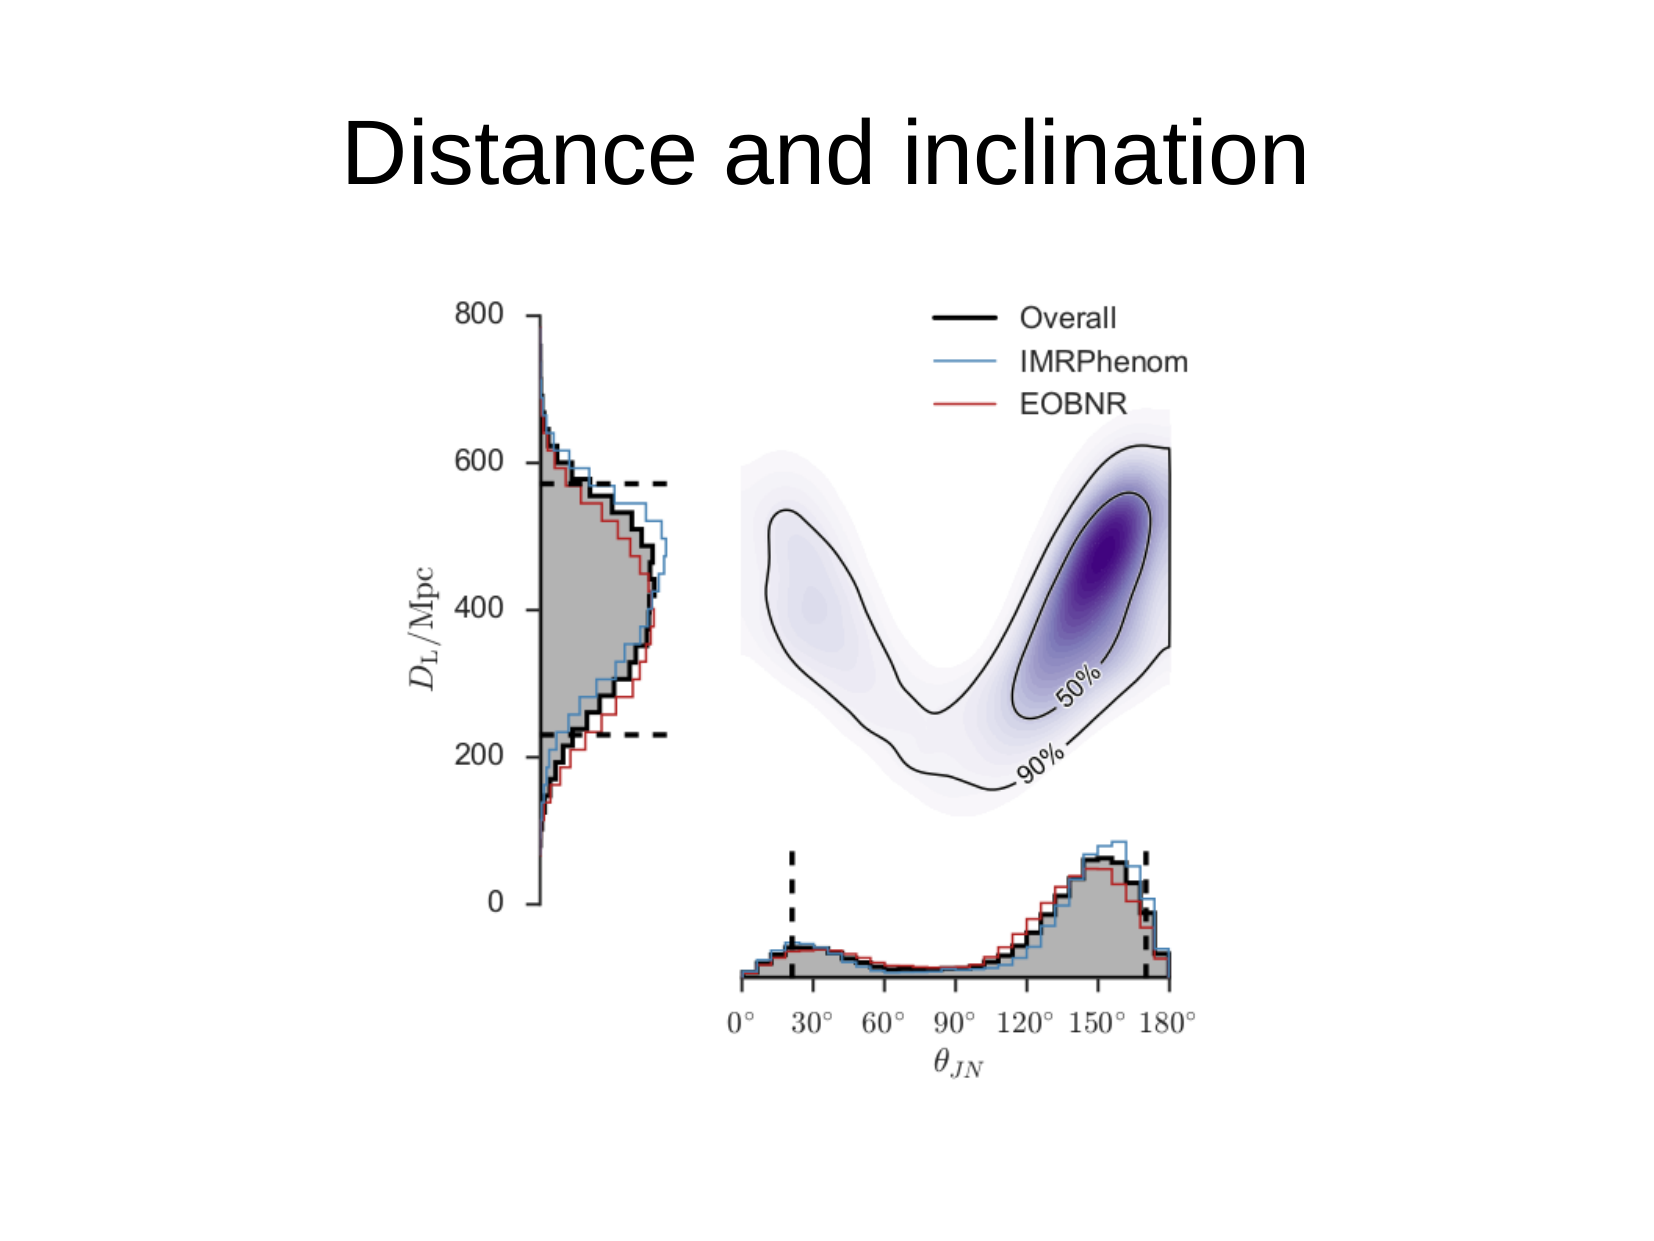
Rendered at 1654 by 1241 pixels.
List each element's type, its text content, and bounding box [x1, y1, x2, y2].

picture [389, 257, 1253, 1092]
title Distance and inclination [82, 49, 1571, 257]
